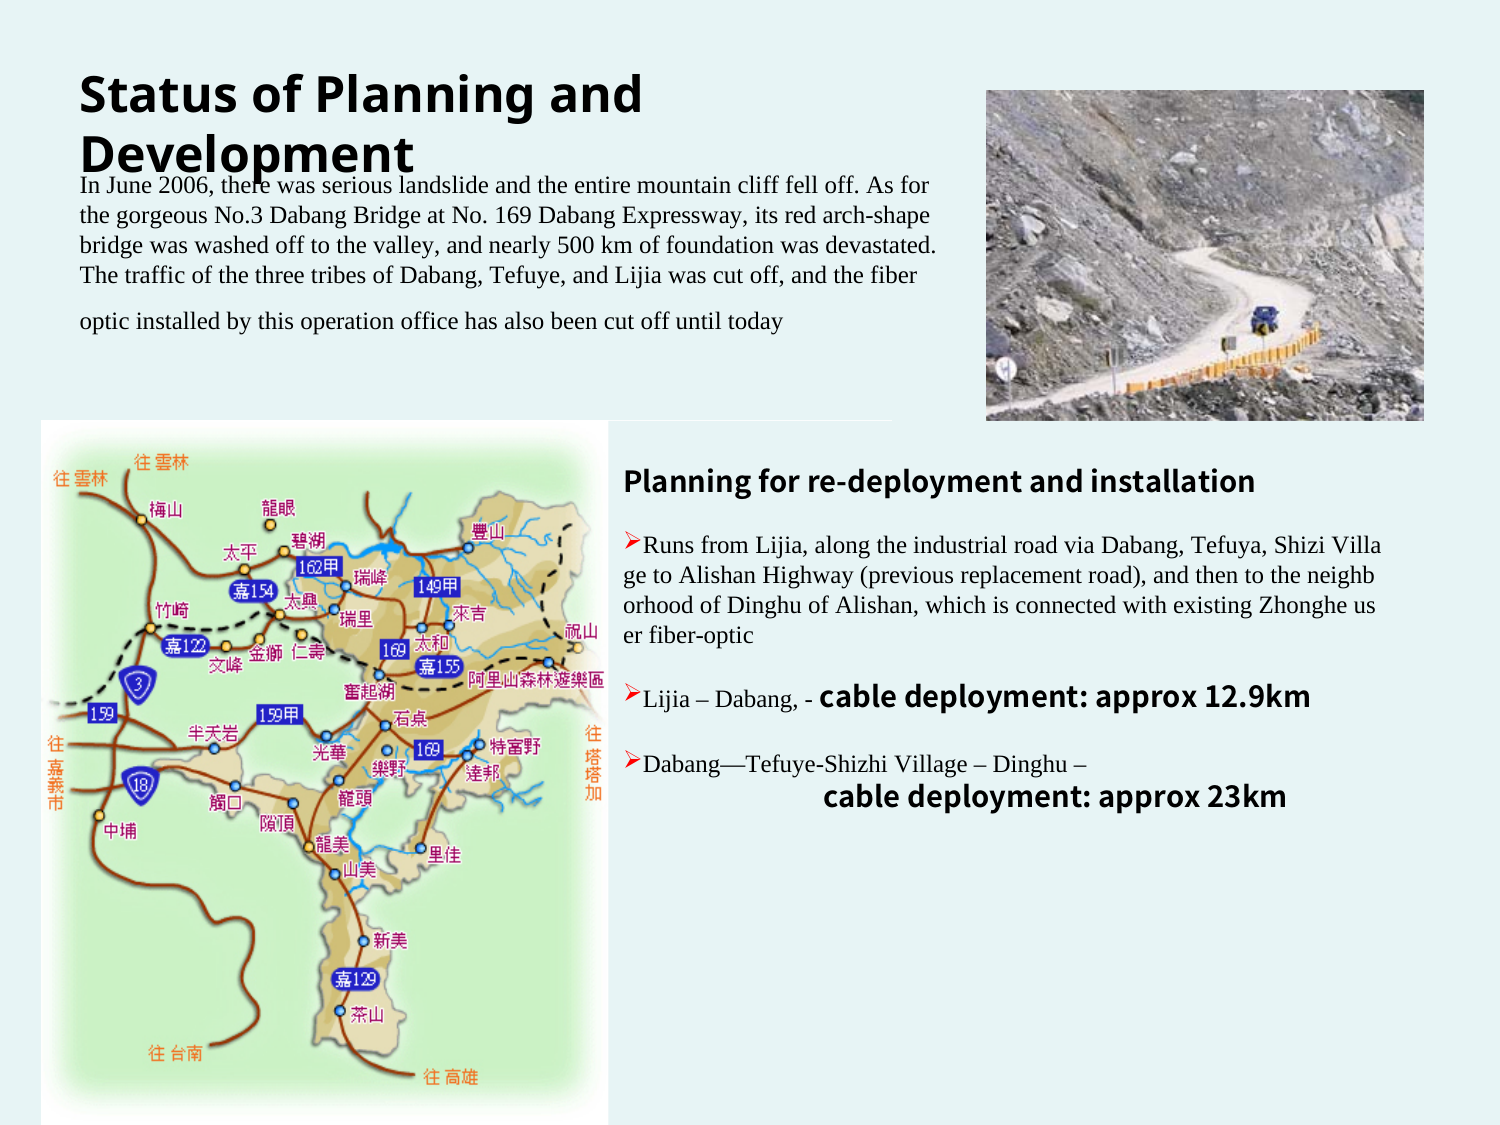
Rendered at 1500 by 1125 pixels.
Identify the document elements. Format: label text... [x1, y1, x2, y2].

text_box Planning for re-deployment and installation Runs from Lijia, along the industrial road via Dabang, Tefuya, Shizi Village to Alishan Highway (previous replacement road), and then to the neighborhood of Dinghu of Alishan, which is connected with existing Zhonghe user fiber-optic Lijia – Dabang, - cable deployment: approx 12.9km Dabang—Tefuye-Shizhi Village – Dinghu – cable deployment: approx 23km [608, 420, 1400, 1125]
text_box Status of Planning and Development [64, 54, 928, 159]
text_box In June 2006, there was serious landslide and the entire mountain cliff fell off. As for the gorgeous No.3 Dabang Bridge at No. 169 Dabang Expressway, its red arch-shape bridge was washed off to the valley, and nearly 500 km of foundation was devastated. The traffic of the three tribes of Dabang, Tefuye, and Lijia was cut off, and the fiber optic installed by this operation office has also been cut off until today [64, 160, 963, 347]
picture [986, 90, 1424, 421]
picture [41, 420, 608, 1125]
